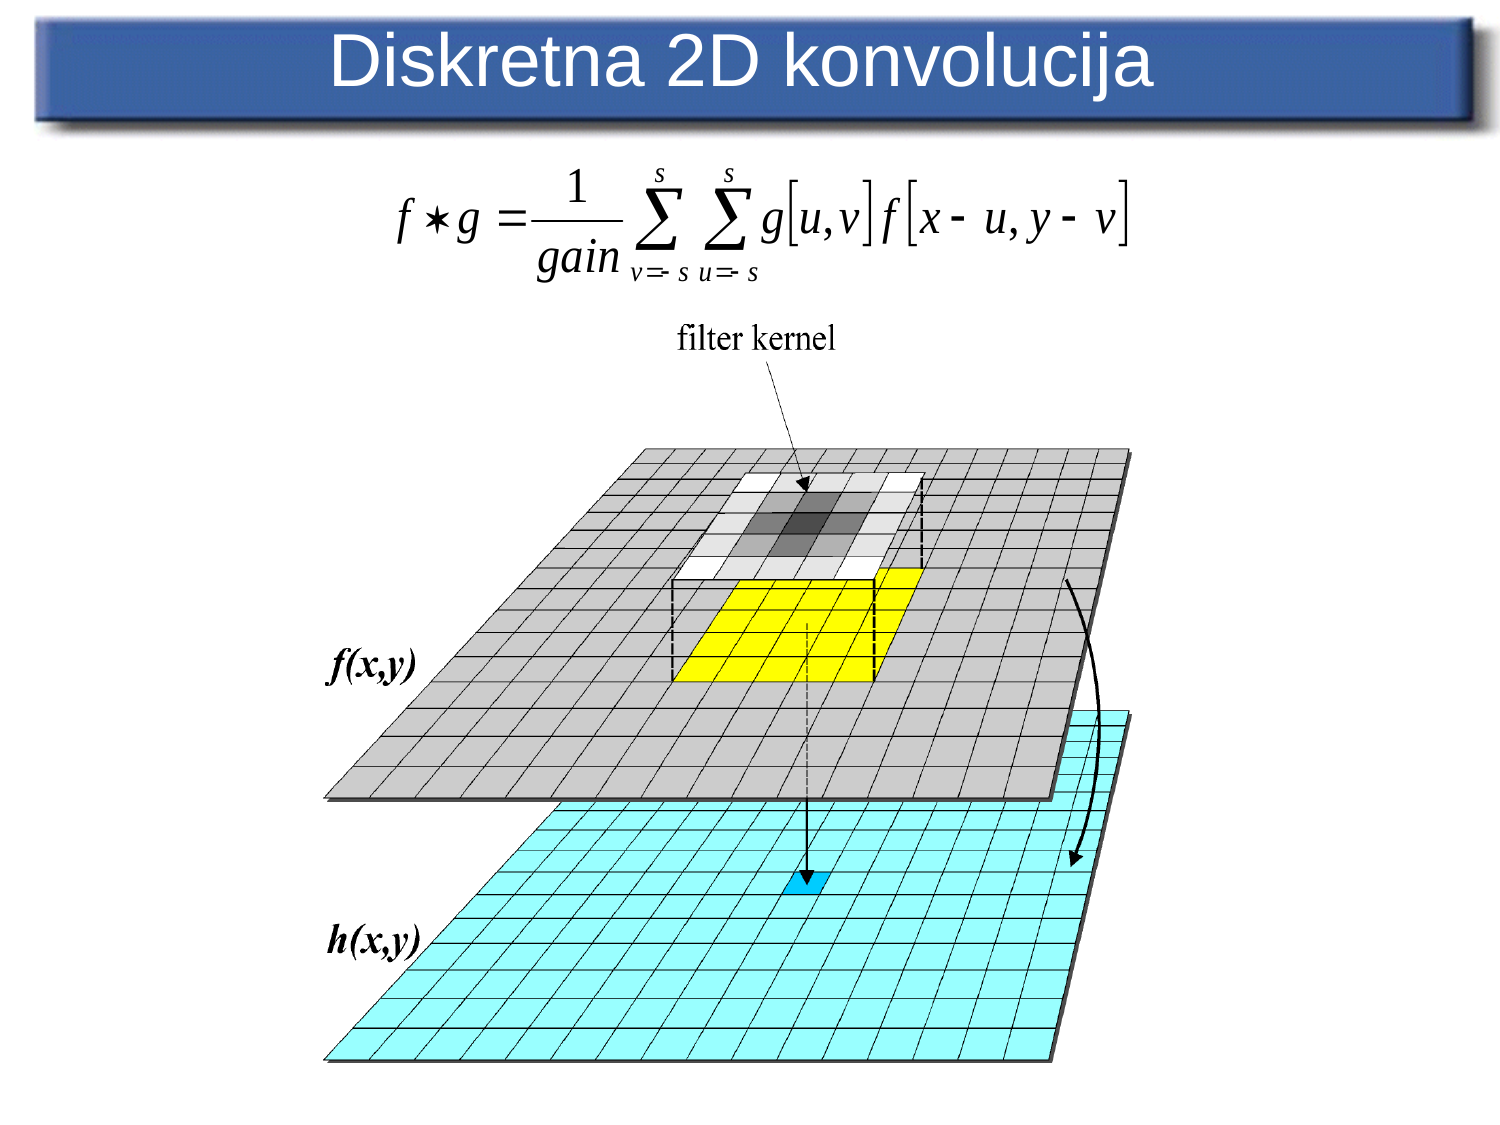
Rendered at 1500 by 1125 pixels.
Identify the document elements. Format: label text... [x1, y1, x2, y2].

title Diskretna 2D konvolucija [103, 0, 1379, 114]
picture [33, 14, 1500, 141]
picture [323, 324, 1132, 1063]
chart [380, 149, 1138, 293]
